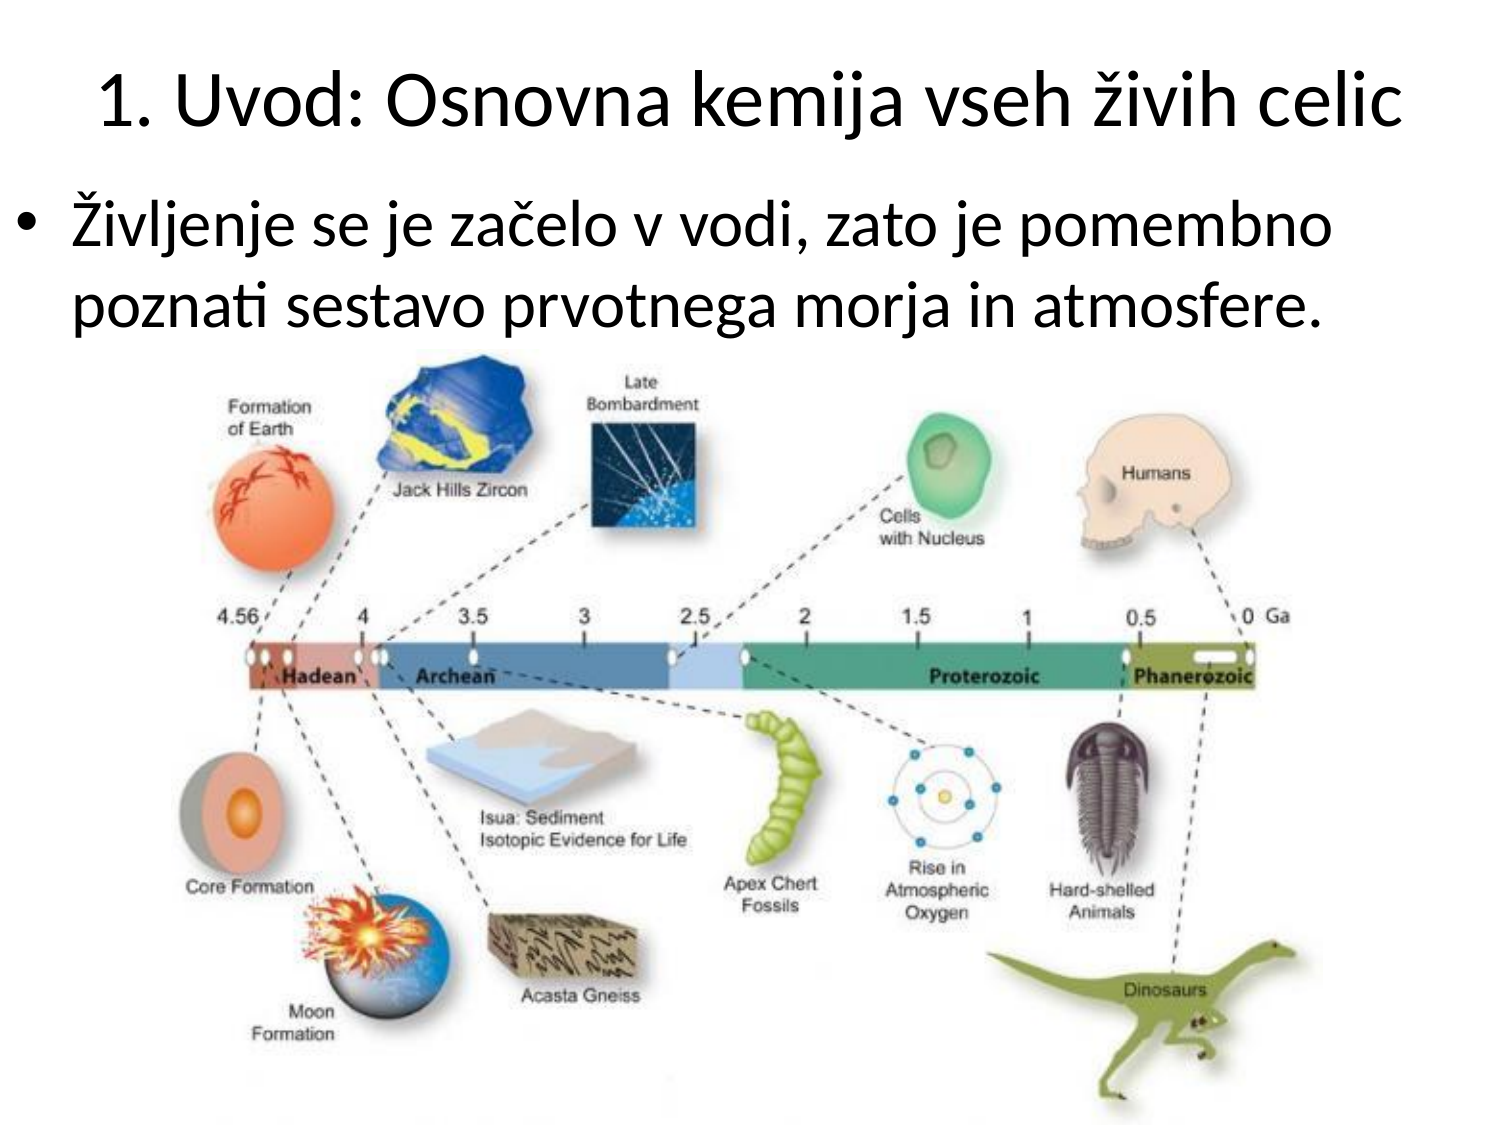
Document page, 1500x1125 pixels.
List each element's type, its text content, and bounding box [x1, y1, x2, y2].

title 1. Uvod: Osnovna kemija vseh živih celic [0, 0, 1500, 172]
list Življenje se je začelo v vodi, zato je pomembno poznati sestavo prvotnega morja in atmosfere. [0, 172, 1500, 1090]
picture [171, 349, 1323, 1125]
